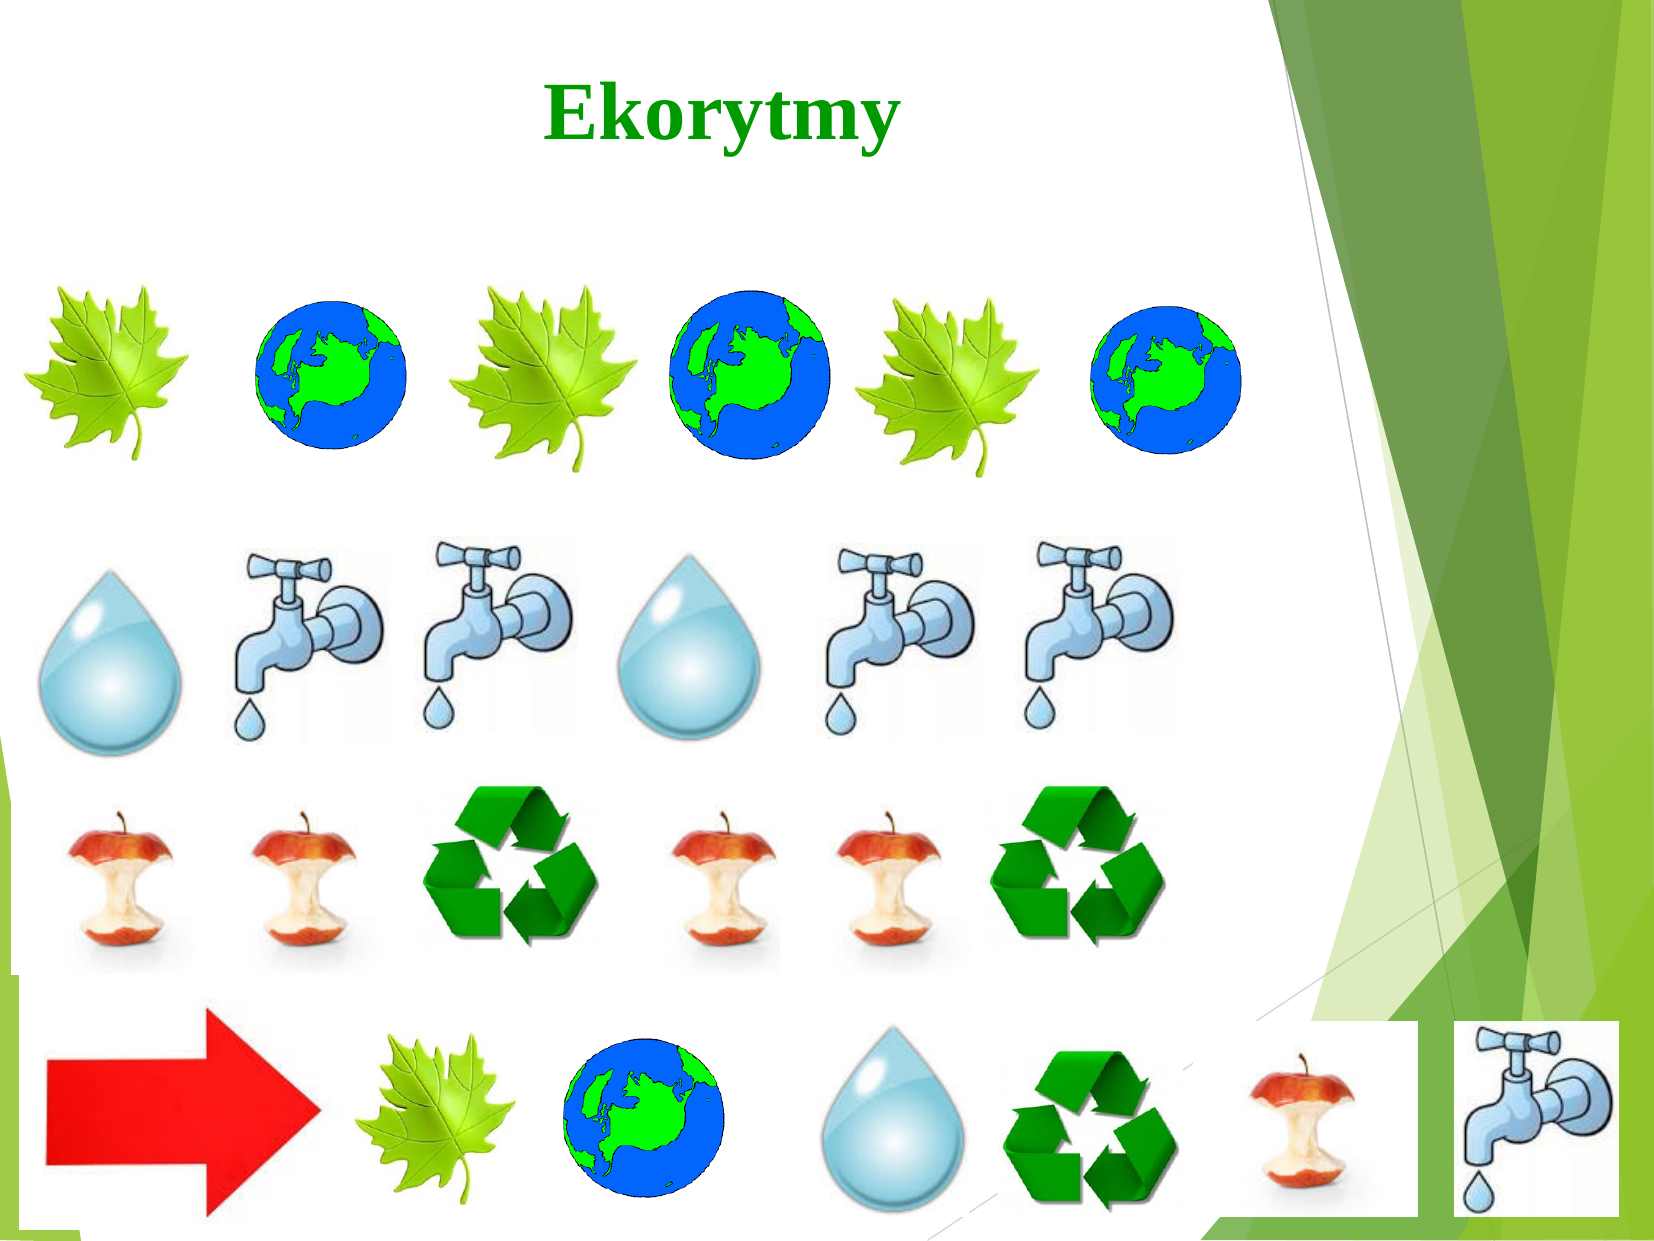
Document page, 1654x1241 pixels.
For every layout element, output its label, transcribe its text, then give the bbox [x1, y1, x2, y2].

title Ekorytmy [0, 49, 1489, 257]
picture [615, 779, 1170, 975]
picture [35, 566, 186, 761]
picture [11, 779, 603, 1230]
picture [225, 548, 390, 745]
picture [414, 537, 579, 733]
picture [818, 1022, 969, 1217]
picture [1193, 1021, 1418, 1217]
picture [1454, 1021, 1619, 1217]
picture [816, 543, 981, 739]
picture [1074, 295, 1261, 466]
picture [23, 283, 189, 461]
picture [998, 1044, 1183, 1217]
picture [448, 283, 638, 473]
picture [854, 295, 1040, 478]
picture [614, 550, 765, 745]
picture [354, 1031, 516, 1205]
picture [239, 290, 426, 461]
picture [1015, 537, 1180, 733]
picture [546, 1027, 745, 1210]
picture [652, 278, 851, 473]
